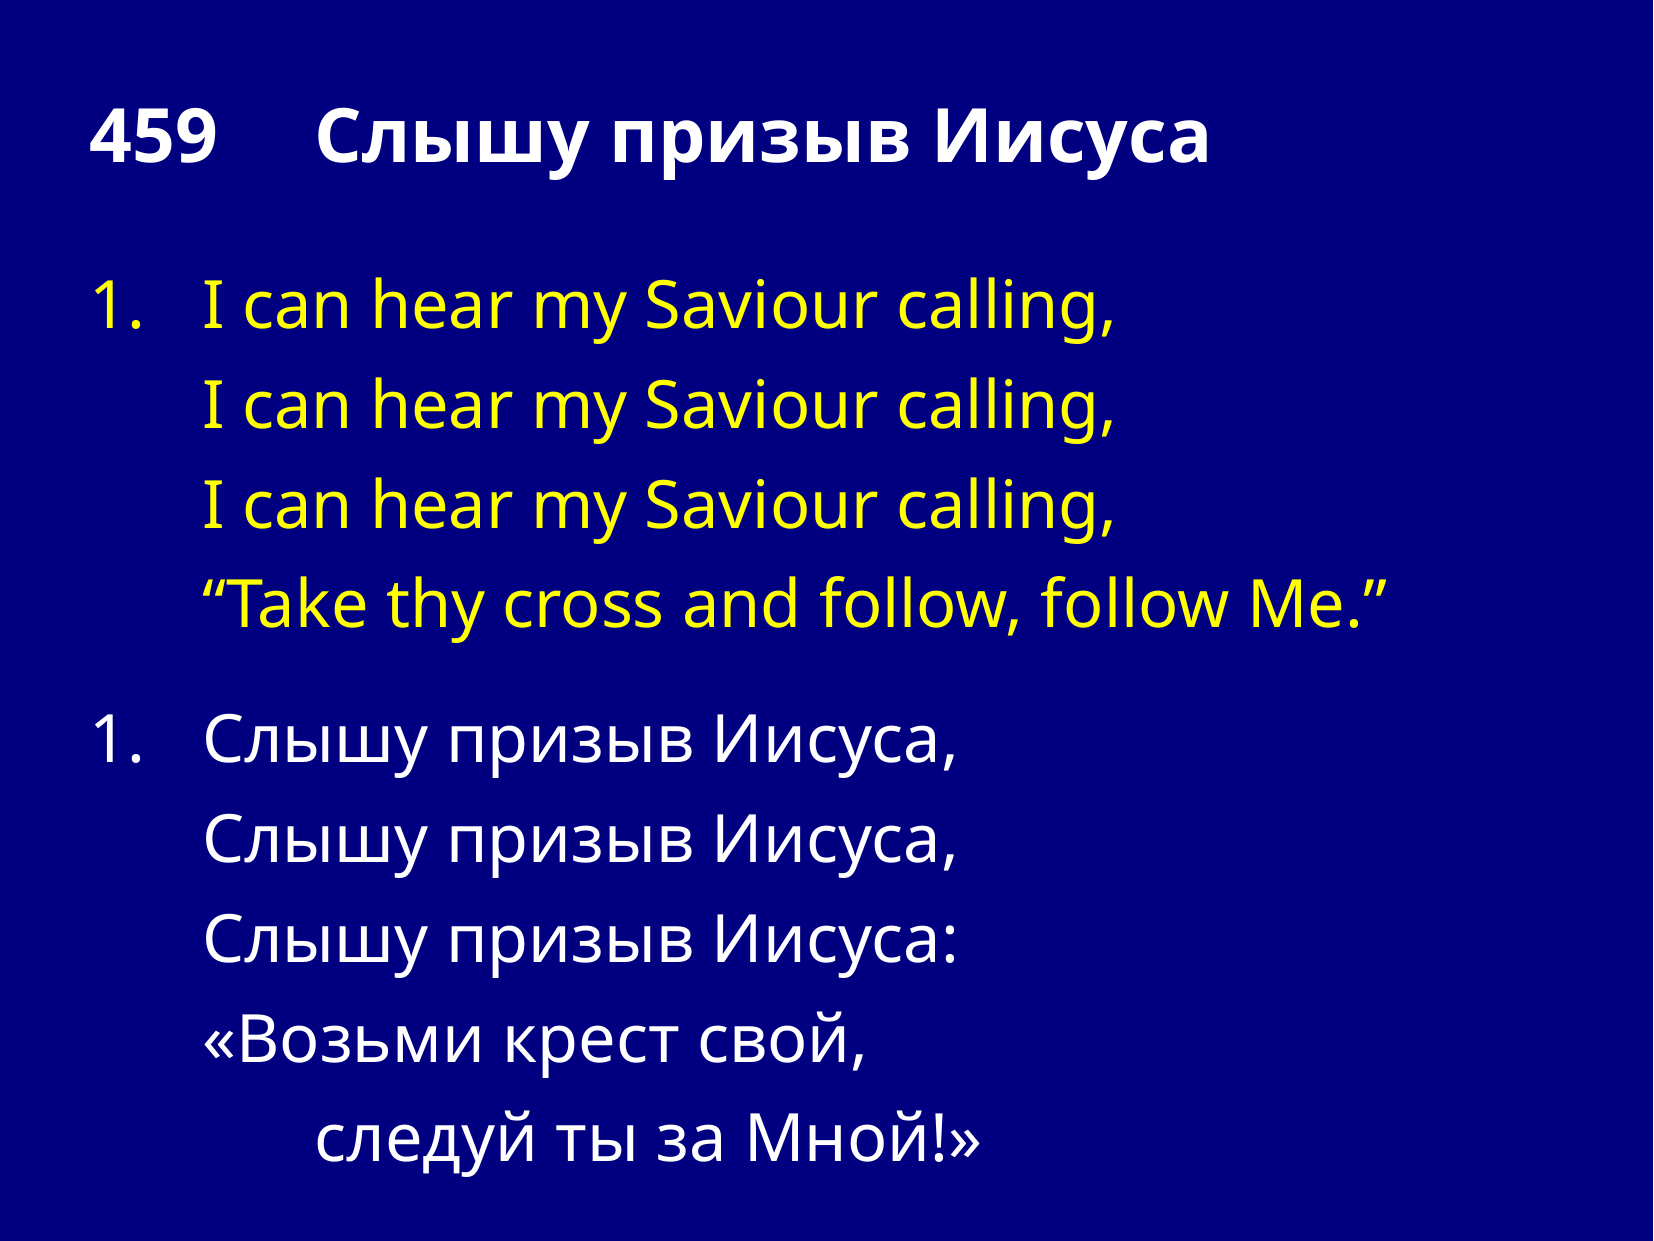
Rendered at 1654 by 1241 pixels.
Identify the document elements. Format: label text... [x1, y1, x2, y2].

text_box 1. I can hear my Saviour calling, I can hear my Saviour calling, I can hear my Saviour calling, “Take thy cross and follow, follow Me.” [75, 188, 1576, 638]
text_box 459 Слышу призыв Иисуса [75, 75, 1576, 188]
text_box 1. Слышу призыв Иисуса, Слышу призыв Иисуса, Слышу призыв Иисуса: «Возьми крест свой, следуй ты за Мной!» [75, 675, 1576, 1163]
